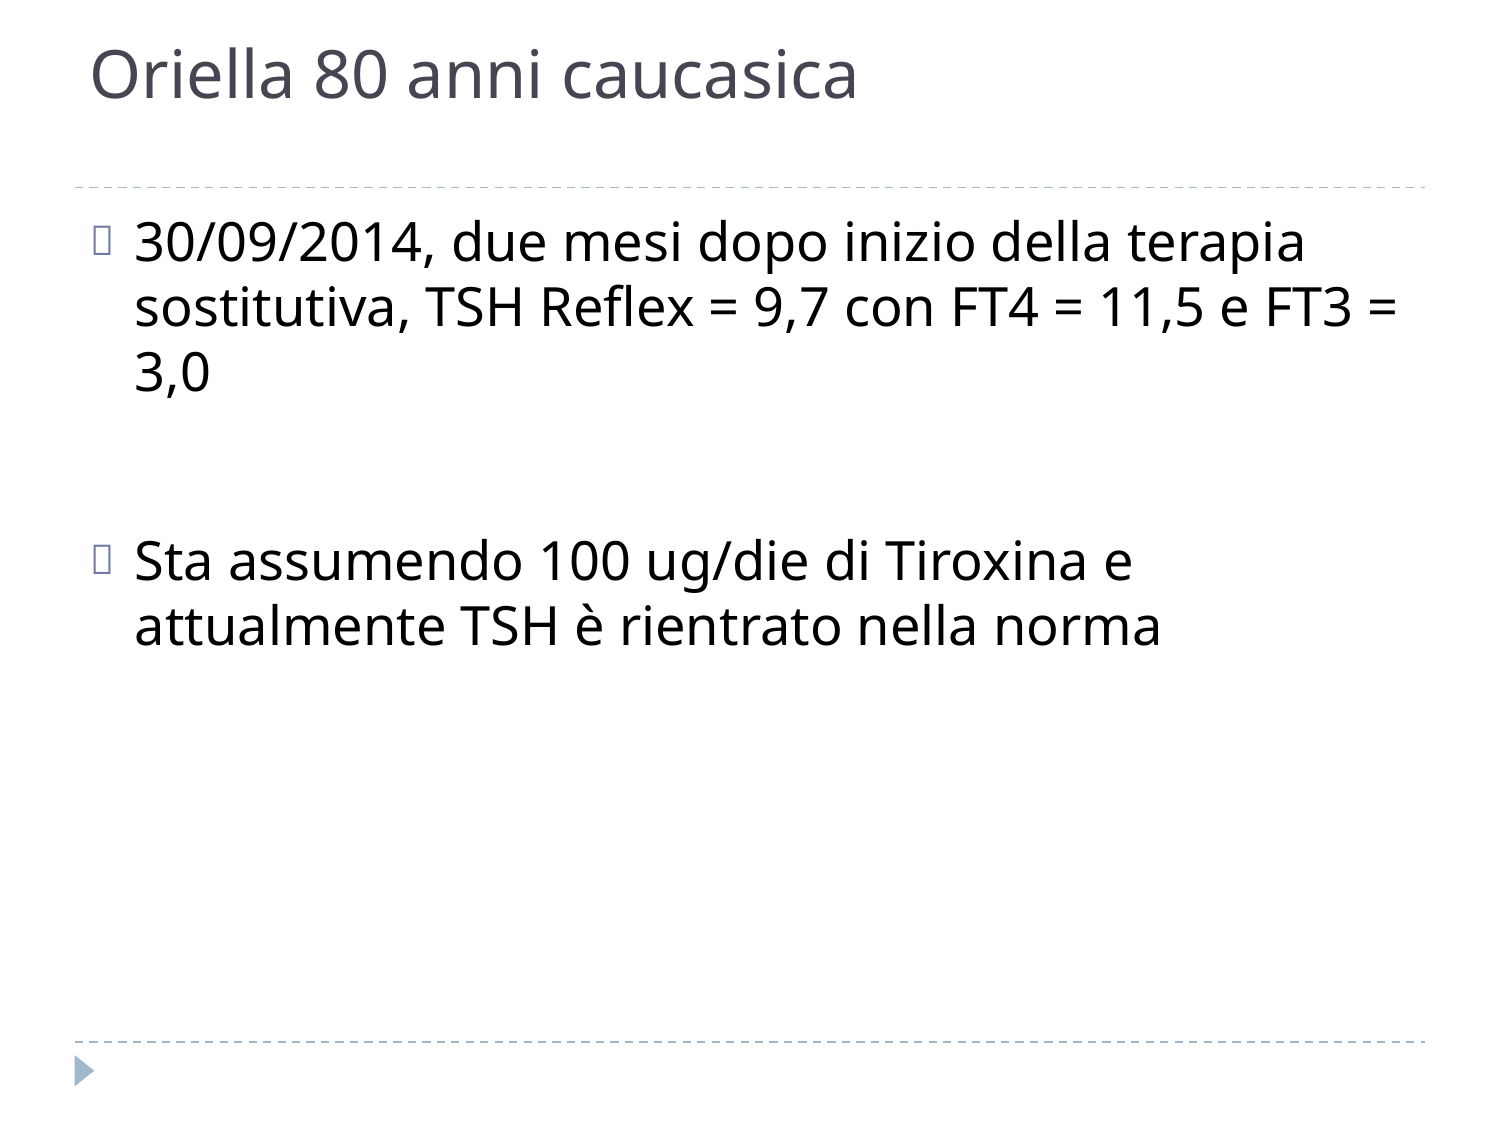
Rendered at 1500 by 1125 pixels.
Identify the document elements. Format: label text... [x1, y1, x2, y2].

list 30/09/2014, due mesi dopo inizio della terapia sostitutiva, TSH Reflex = 9,7 con FT4 = 11,5 e FT3 = 3,0 Sta assumendo 100 ug/die di Tiroxina e attualmente TSH è rientrato nella norma [75, 200, 1425, 1010]
title Oriella 80 anni caucasica [75, 24, 1425, 188]
